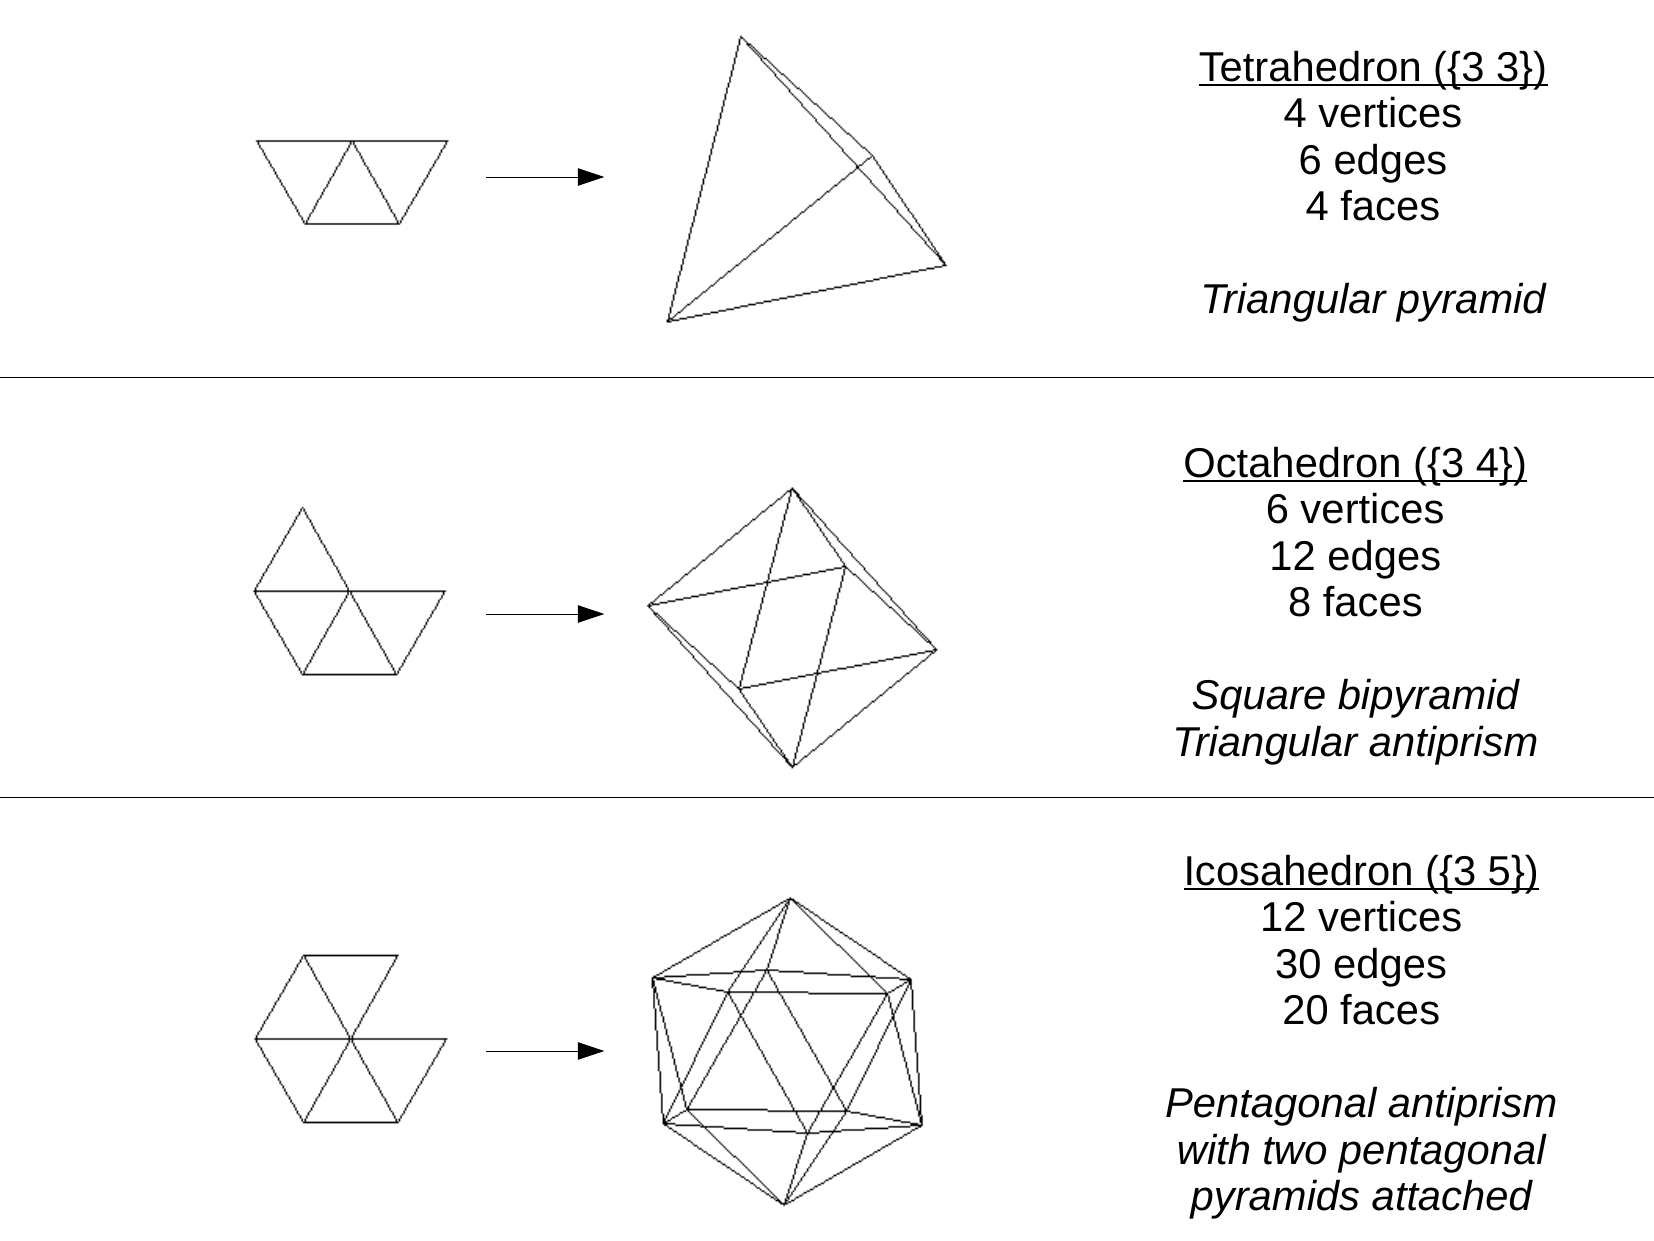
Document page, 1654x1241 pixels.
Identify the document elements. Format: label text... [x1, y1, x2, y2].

text_box Octahedron ({3 4}) 6 vertices 12 edges 8 faces Square bipyramid Triangular antiprism [1128, 425, 1583, 780]
picture [252, 501, 465, 693]
subtitle Tetrahedron ({3 3}) 4 vertices 6 edges 4 faces Triangular pyramid [1128, 5, 1583, 361]
text_box Icosahedron ({3 5}) 12 vertices 30 edges 20 faces Pentagonal antiprism with two pentagonal pyramids attached [1128, 847, 1595, 1220]
picture [242, 944, 457, 1133]
picture [641, 885, 945, 1211]
picture [620, 11, 958, 337]
picture [250, 128, 466, 237]
picture [638, 472, 941, 778]
